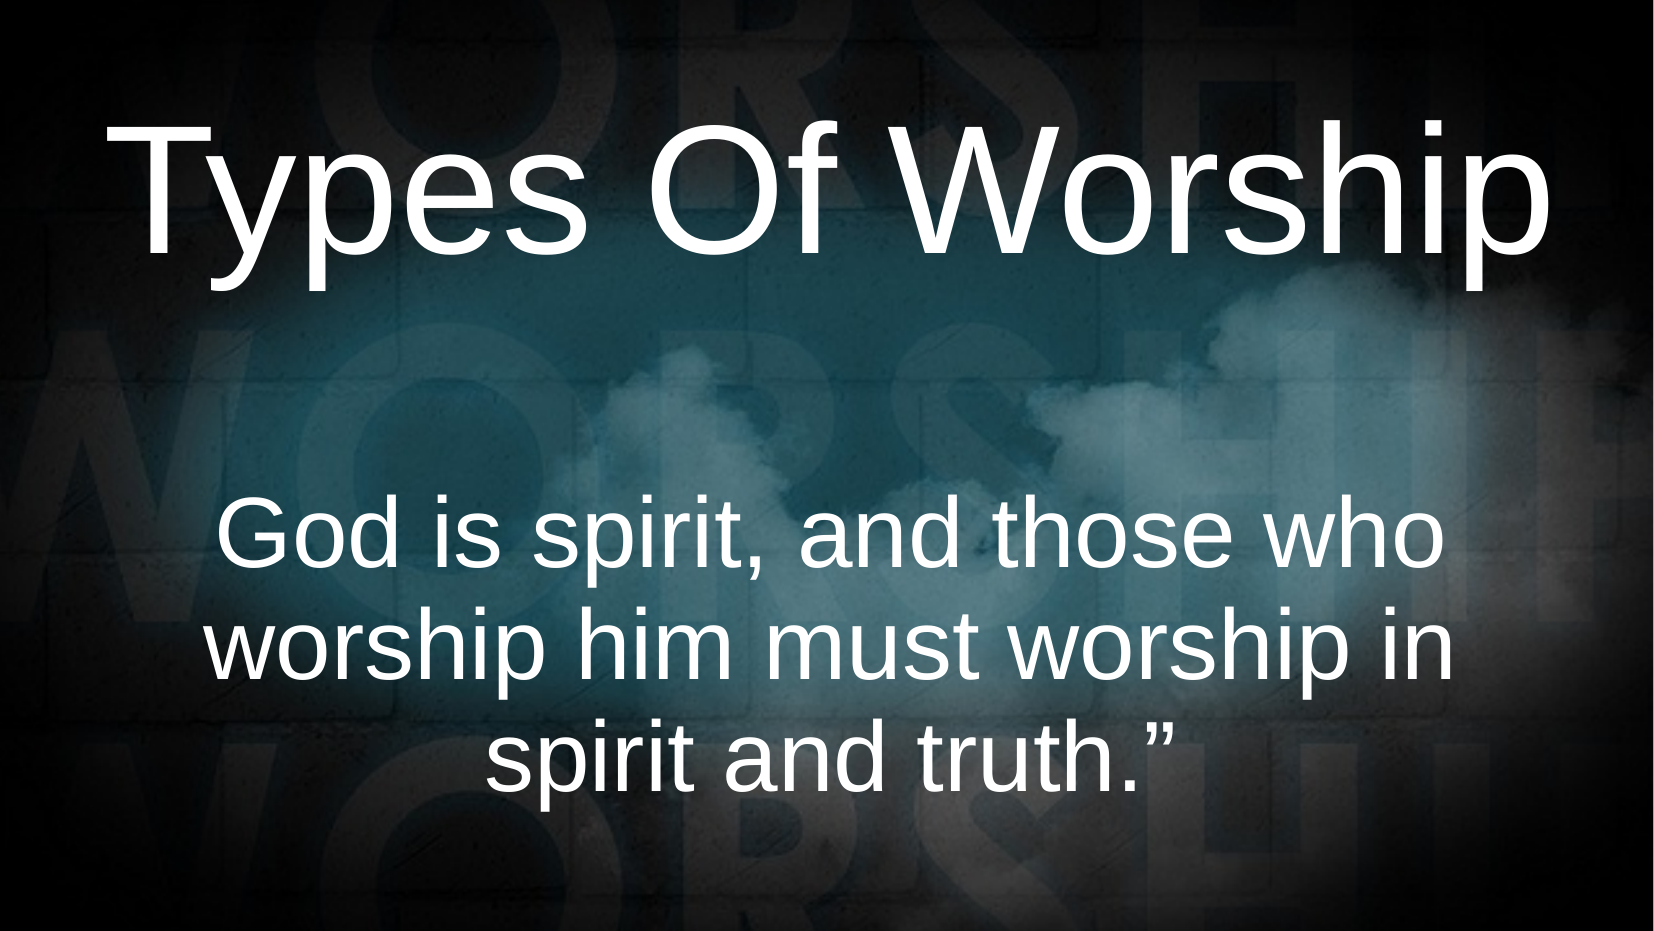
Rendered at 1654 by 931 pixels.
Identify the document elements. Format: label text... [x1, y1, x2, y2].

picture [0, 0, 1654, 931]
subtitle God is spirit, and those who worship him must worship in spirit and truth.” [86, 375, 1576, 915]
title Types Of Worship [86, 87, 1576, 293]
